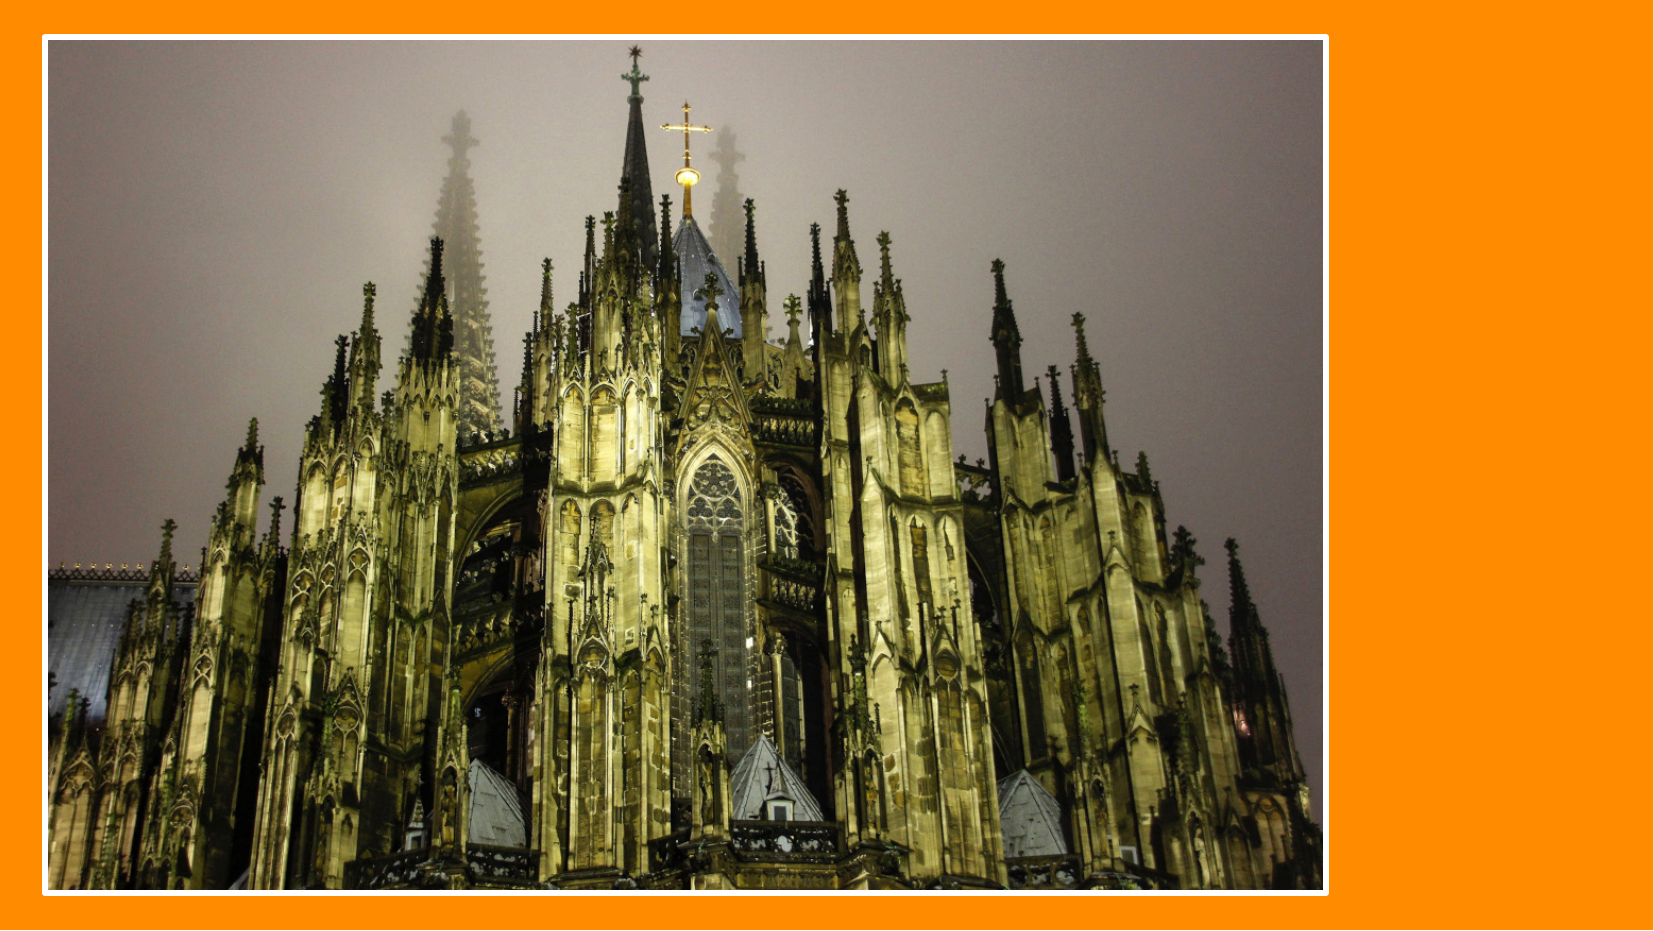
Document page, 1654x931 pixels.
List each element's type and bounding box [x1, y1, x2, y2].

picture [48, 40, 1323, 890]
